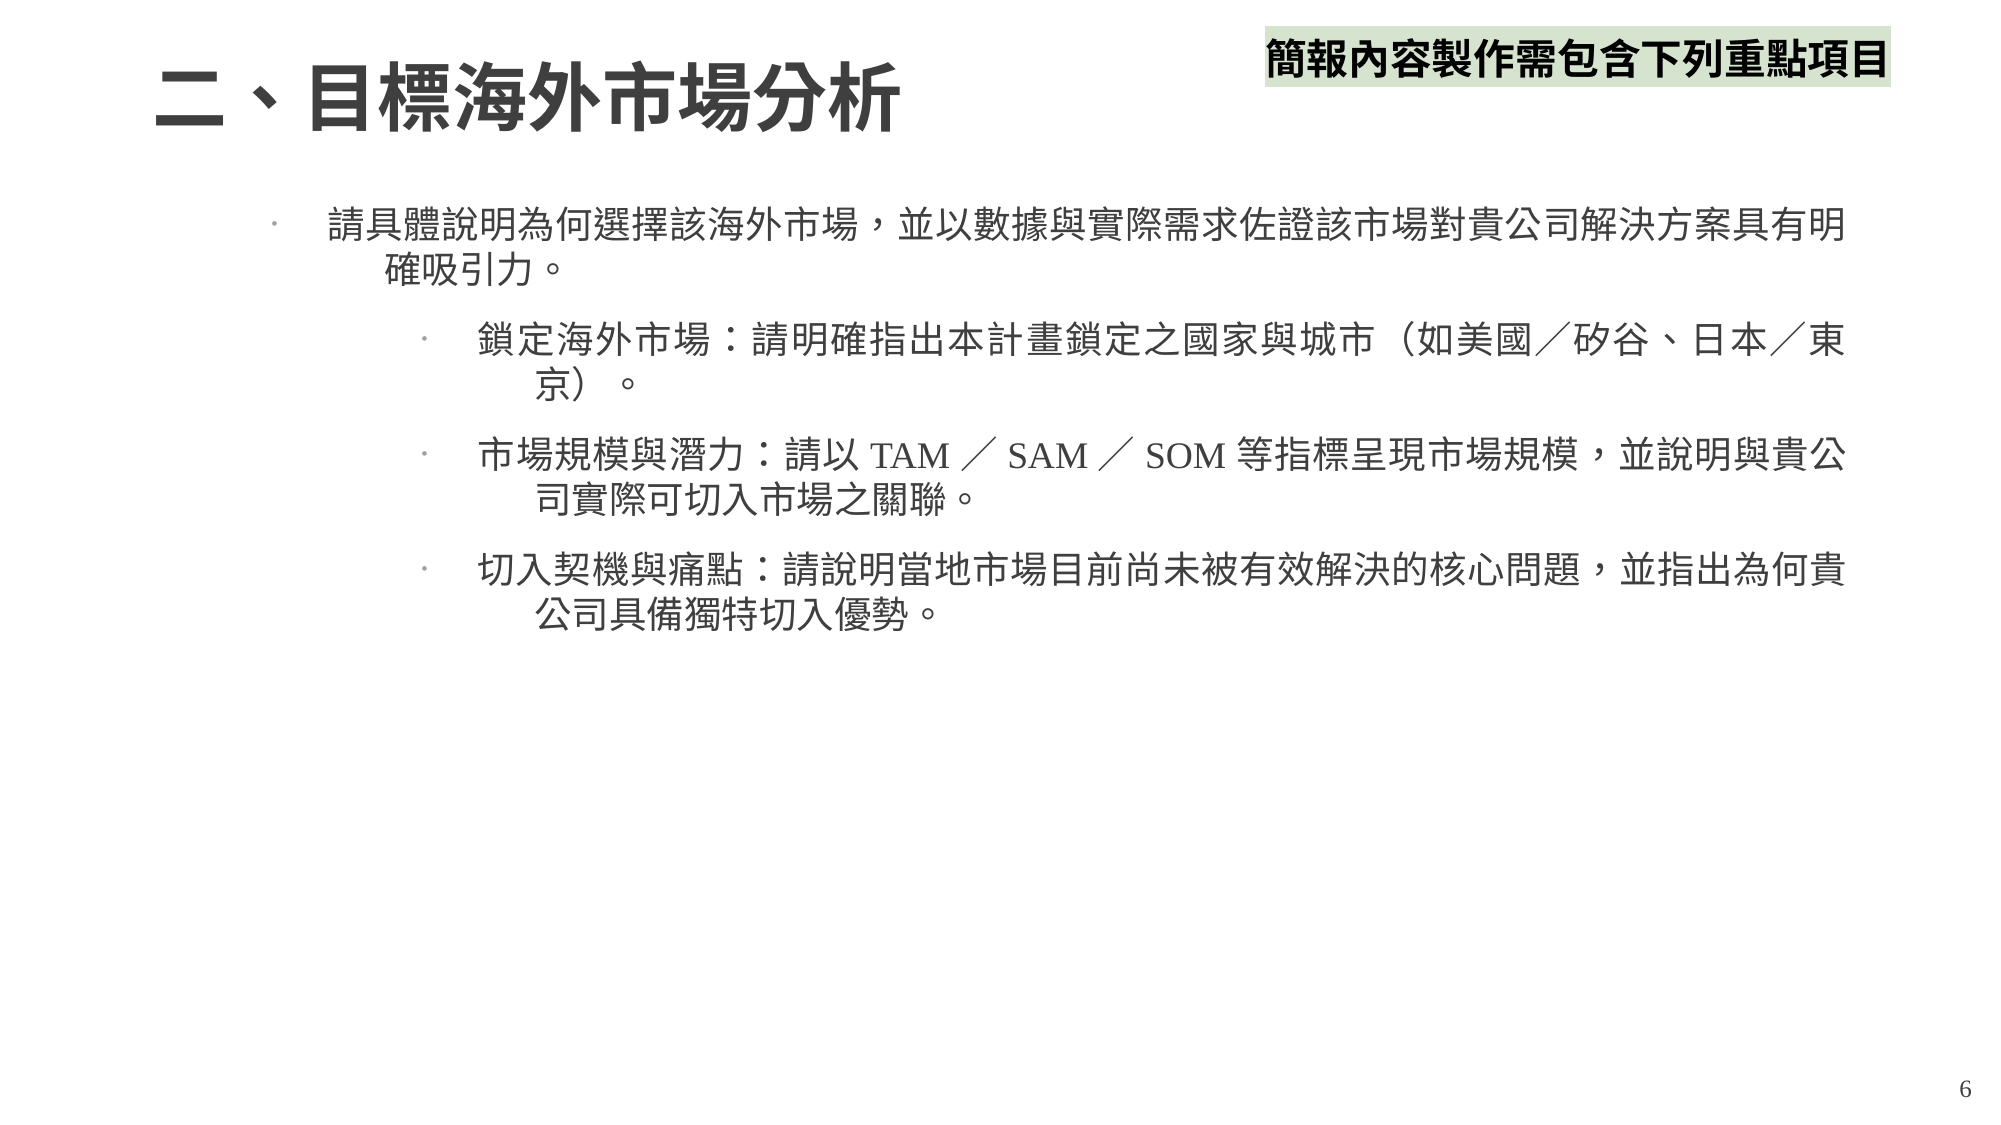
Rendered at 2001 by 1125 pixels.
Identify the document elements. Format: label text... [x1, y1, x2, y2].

text_box 簡報內容製作需包含下列重點項目 [1174, 26, 1983, 91]
title 二、目標海外市場分析 [137, 49, 1863, 153]
text_box 6 [1931, 1062, 2000, 1113]
list 請具體說明為何選擇該海外市場，並以數據與實際需求佐證該市場對貴公司解決方案具有明確吸引力。 鎖定海外市場：請明確指出本計畫鎖定之國家與城市（如美國／矽谷、日本／東京）。 市場規模與潛力：請以TAM／SAM／SOM等指標呈現市場規模，並說明與貴公司實際可切入市場之關聯。 切入契機與痛點：請說明當地市場目前尚未被有效解決的核心問題，並指出為何貴公司具備獨特切入優勢。 [137, 193, 1863, 1036]
